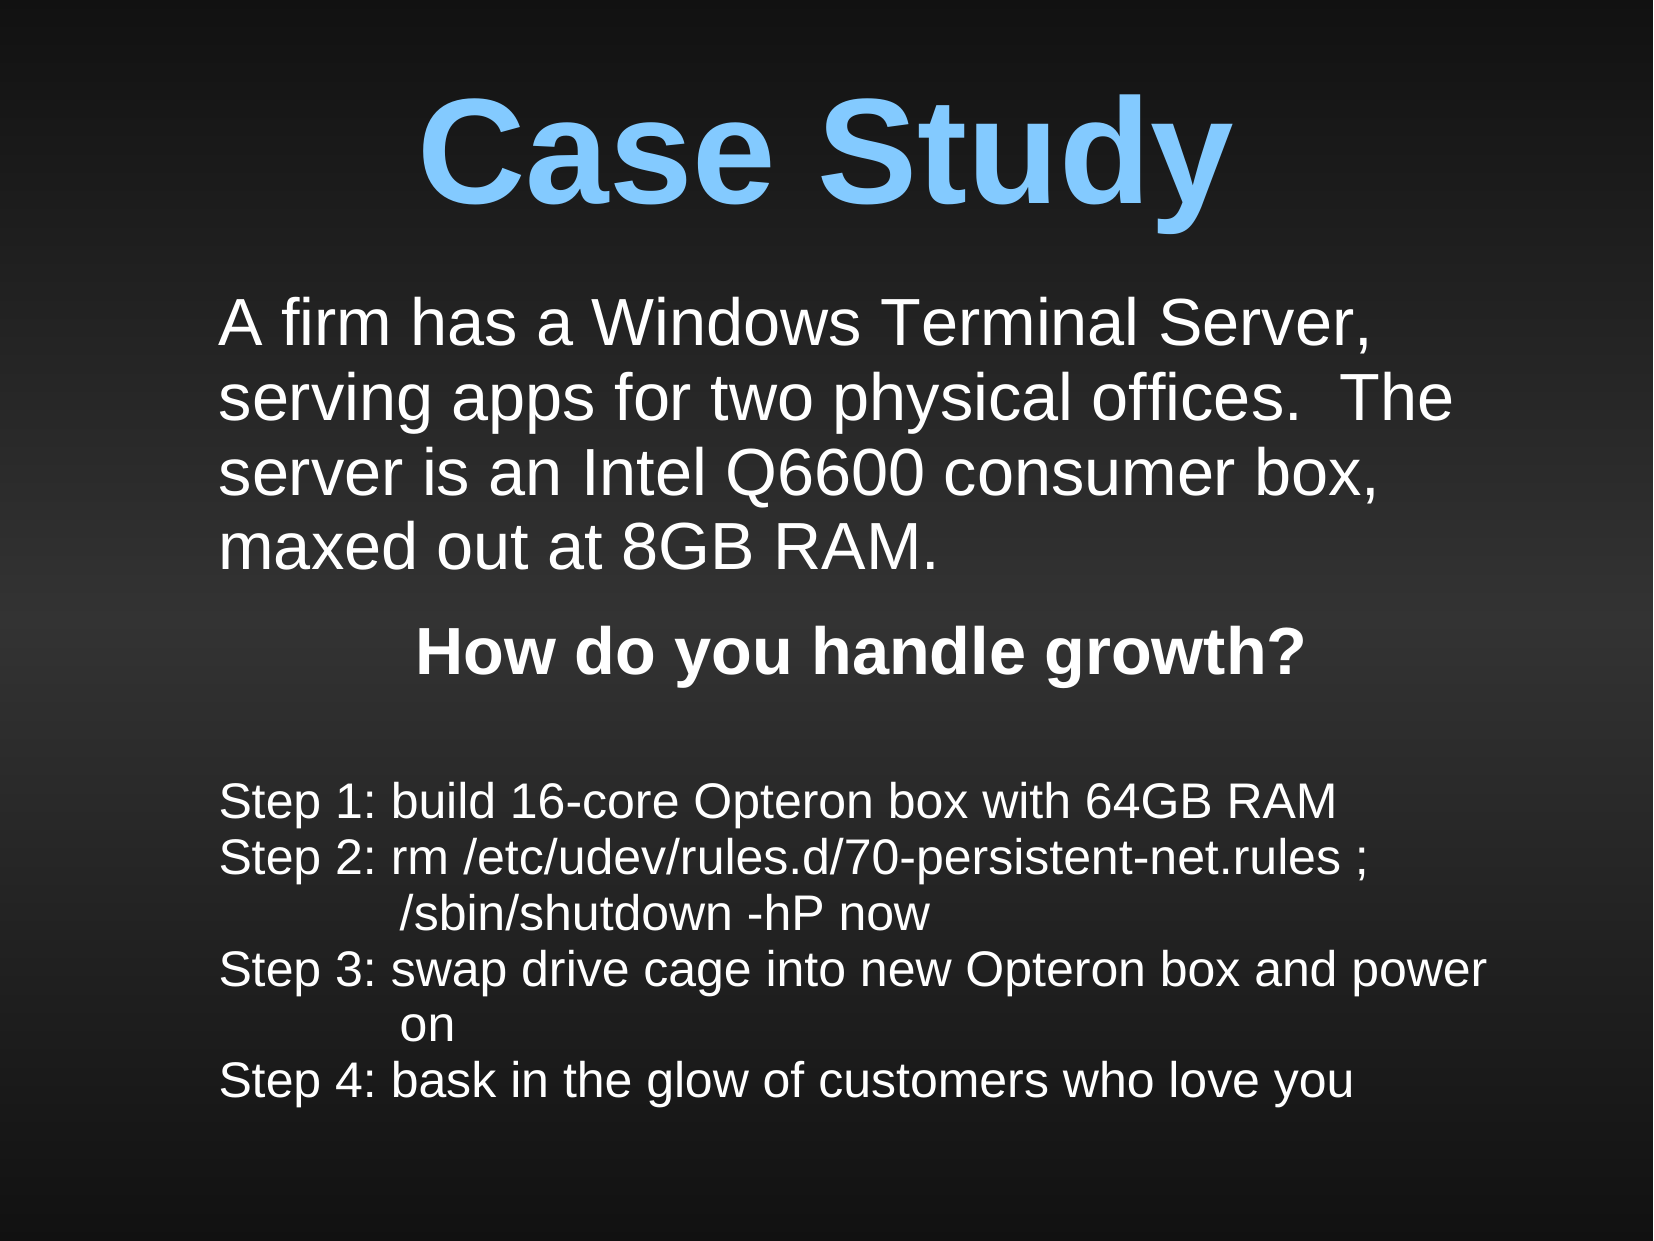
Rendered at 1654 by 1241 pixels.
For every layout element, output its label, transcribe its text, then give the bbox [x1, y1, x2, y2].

list A firm has a Windows Terminal Server, serving apps for two physical offices. The server is an Intel Q6600 consumer box, maxed out at 8GB RAM. How do you handle growth? Step 1: build 16-core Opteron box with 64GB RAM Step 2: rm /etc/udev/rules.d/70-persistent-net.rules ; /sbin/shutdown -hP now Step 3: swap drive cage into new Opteron box and power on Step 4: bask in the glow of customers who love you [147, 285, 1506, 1113]
title Case Study [118, 47, 1535, 256]
